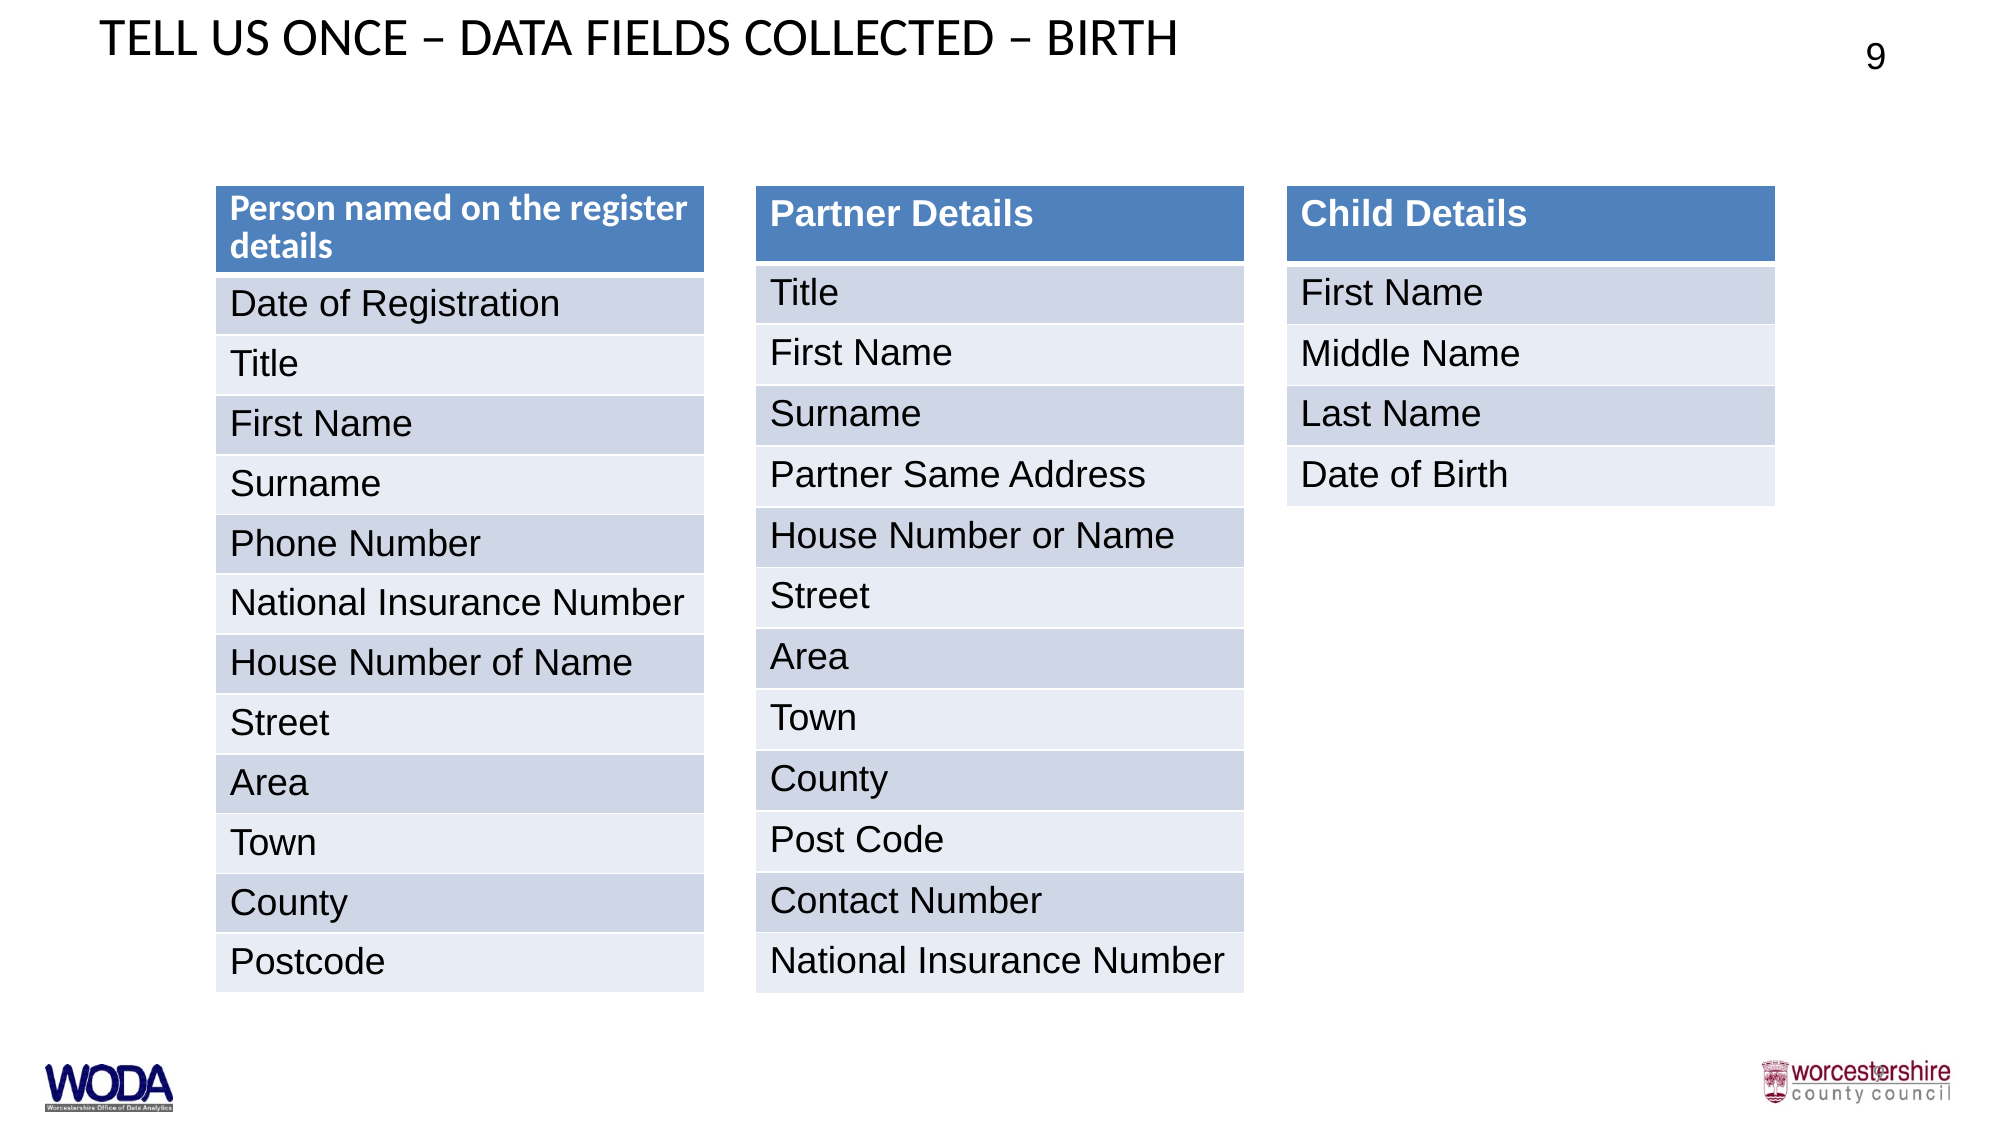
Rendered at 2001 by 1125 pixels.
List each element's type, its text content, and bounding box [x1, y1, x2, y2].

table_cell Surname [756, 386, 1244, 445]
table_cell Town [216, 814, 704, 873]
table_cell County [756, 751, 1244, 810]
table_cell National Insurance Number [756, 933, 1244, 993]
slide_number <number> [1433, 1042, 1900, 1103]
table_cell Middle Name [1287, 325, 1775, 385]
table_cell First Name [756, 325, 1244, 384]
picture [45, 1064, 173, 1112]
picture [1749, 1049, 1971, 1114]
table_cell National Insurance Number [216, 575, 704, 633]
table_cell Title [756, 266, 1244, 323]
table_cell House Number or Name [756, 508, 1244, 567]
table_cell Postcode [216, 934, 704, 992]
table_cell Town [756, 690, 1244, 749]
table_cell Title [216, 336, 704, 394]
table_cell Post Code [756, 812, 1244, 871]
table_cell Street [216, 695, 704, 753]
table_cell Area [216, 755, 704, 813]
title TELL US ONCE – DATA FIELDS COLLECTED – BIRTH [99, 1, 1900, 189]
table_cell Contact Number [756, 873, 1244, 932]
table_header Child Details [1287, 186, 1775, 261]
table_cell County [216, 874, 704, 932]
table_cell House Number of Name [216, 635, 704, 693]
table_cell First Name [1287, 267, 1775, 324]
table_cell Partner Same Address [756, 447, 1244, 506]
table_cell First Name [216, 396, 704, 454]
table_cell Last Name [1287, 386, 1775, 445]
table_cell Date of Birth [1287, 447, 1775, 506]
table_cell Phone Number [216, 515, 704, 573]
table_header Partner Details [756, 186, 1244, 261]
table_cell Street [756, 568, 1244, 627]
table_cell Surname [216, 456, 704, 514]
table_header Person named on the register details [216, 186, 704, 272]
table_cell Area [756, 629, 1244, 688]
table_cell Date of Registration [216, 278, 704, 334]
